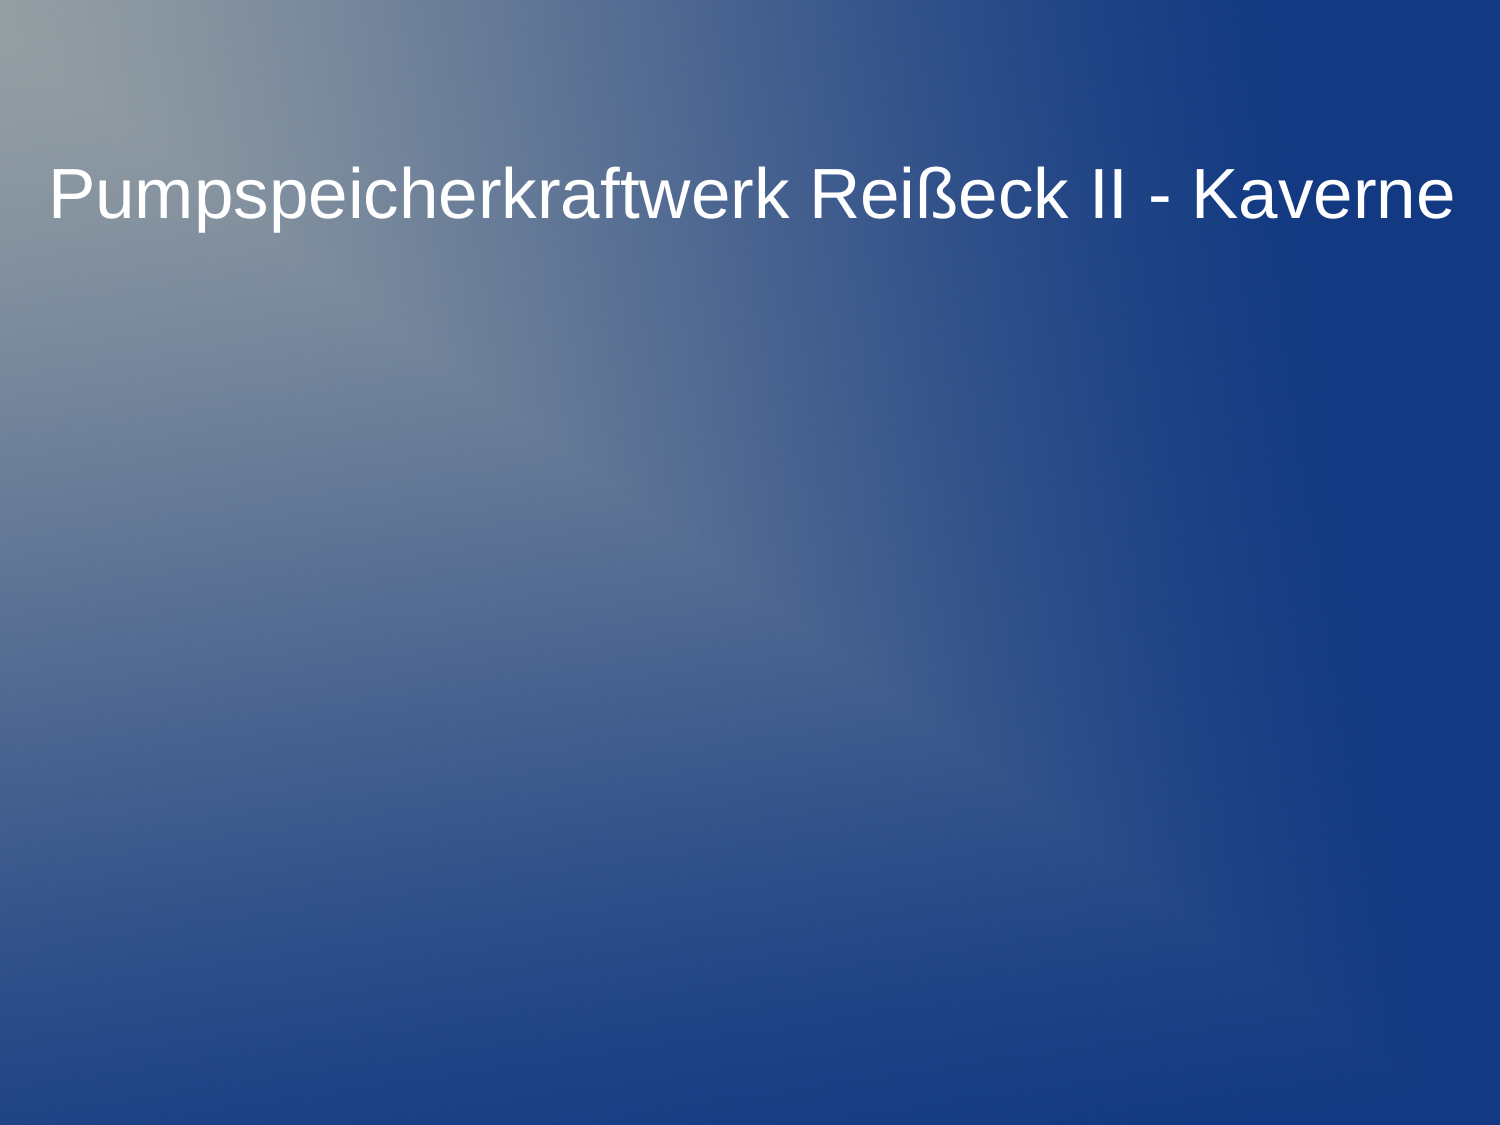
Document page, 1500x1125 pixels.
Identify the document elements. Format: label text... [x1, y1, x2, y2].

picture [0, 0, 1500, 1125]
title Pumpspeicherkraftwerk Reißeck II - Kaverne [29, 76, 1477, 312]
